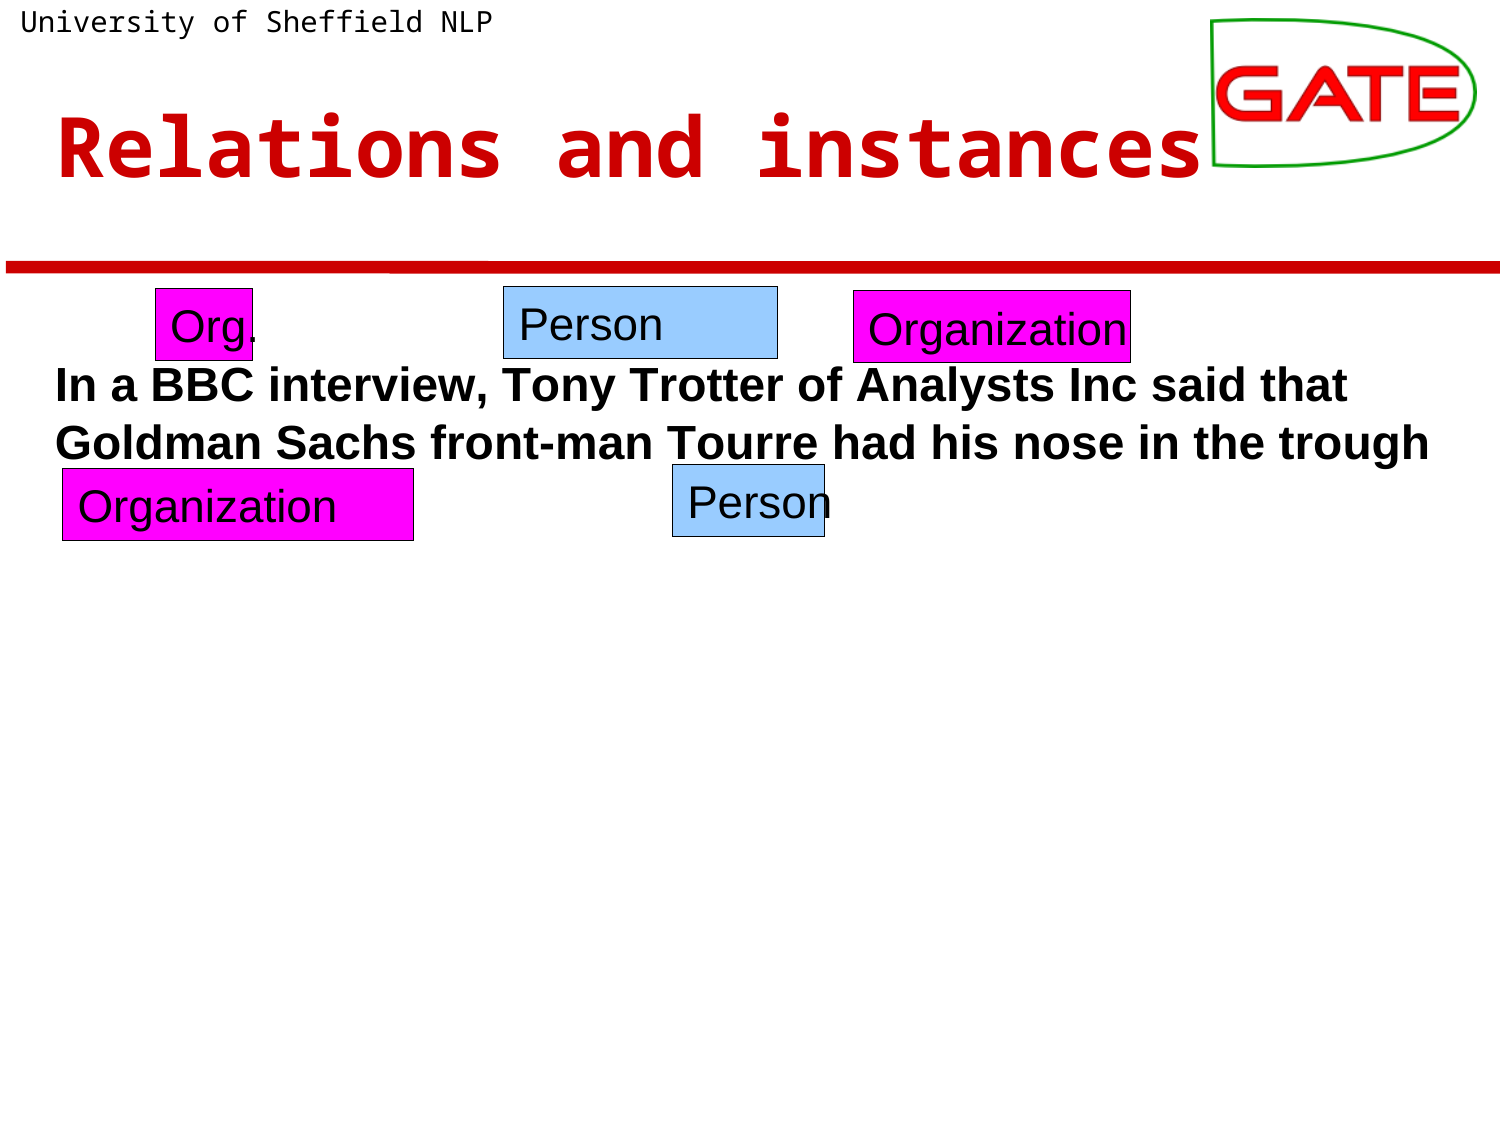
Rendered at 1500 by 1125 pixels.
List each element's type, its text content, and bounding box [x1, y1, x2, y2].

text_box Person [503, 286, 778, 346]
text_box In a BBC interview, Tony Trotter of Analysts Inc said that Goldman Sachs front-man Tourre had his nose in the trough [40, 346, 1477, 477]
text_box Org. [155, 288, 253, 346]
picture [1210, 18, 1477, 168]
title Relations and instances [41, 37, 1391, 254]
text_box Organization [62, 477, 414, 541]
text_box Person [672, 477, 825, 537]
text_box Org. [226, 320, 238, 339]
text_box Organization [853, 290, 1131, 346]
